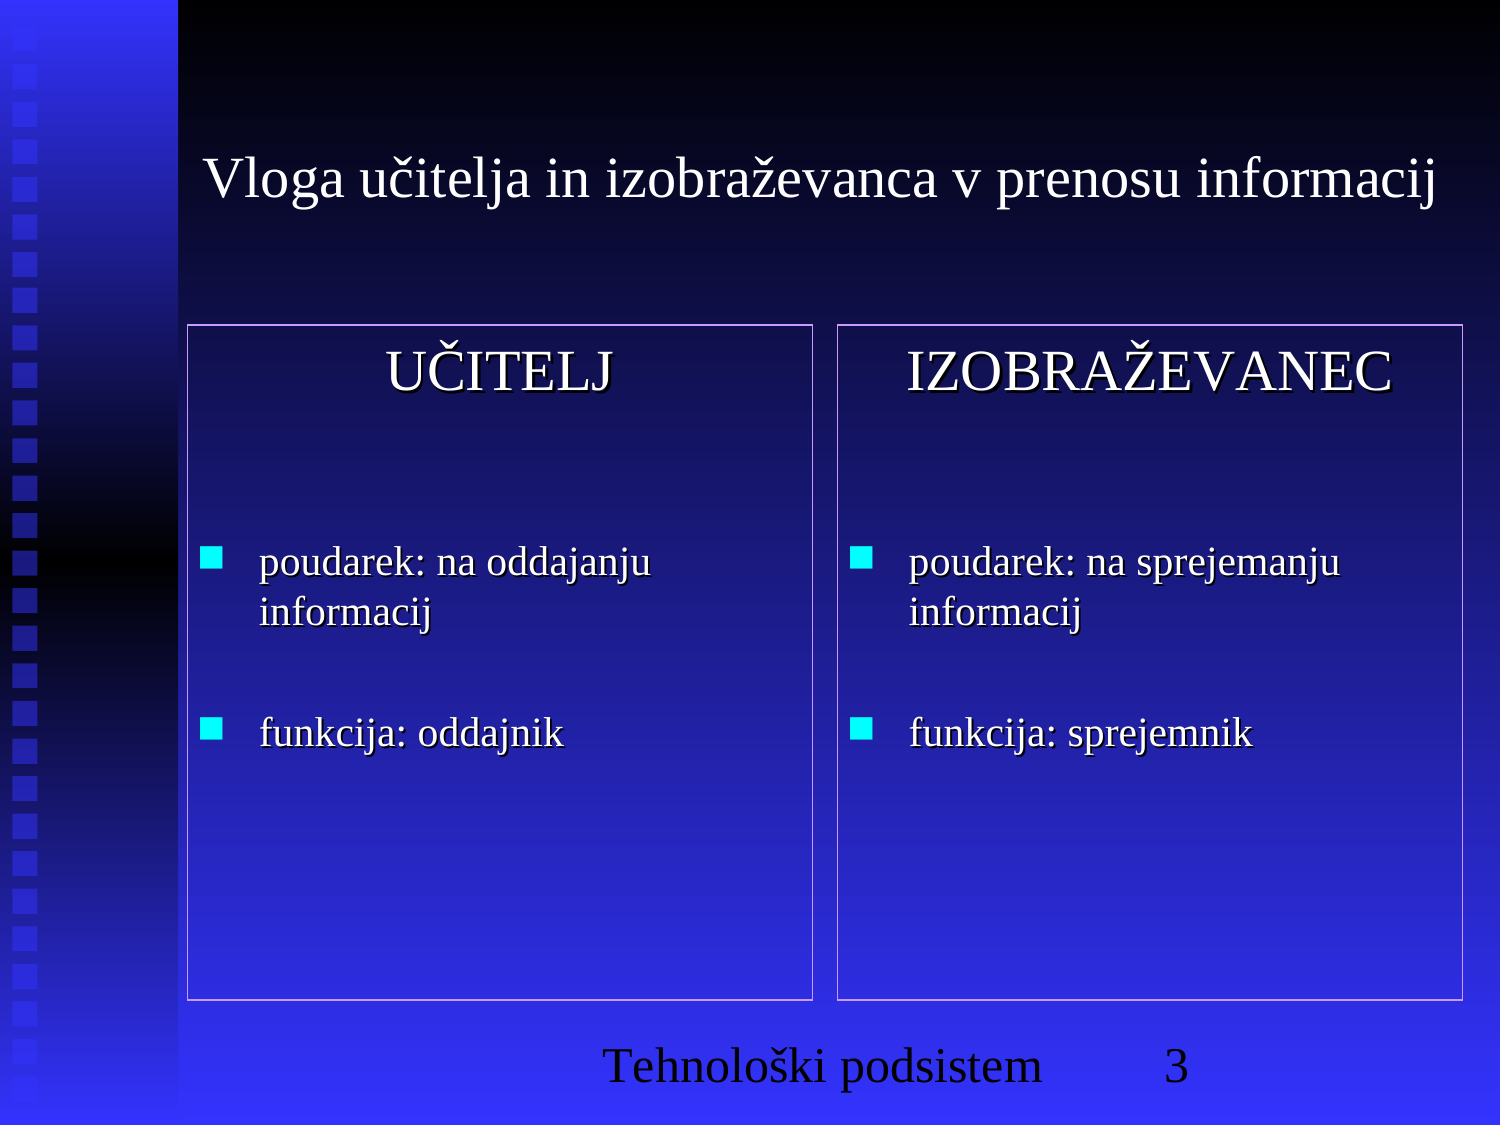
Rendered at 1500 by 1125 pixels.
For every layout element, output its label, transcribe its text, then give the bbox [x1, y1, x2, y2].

list IZOBRAŽEVANEC poudarek: na sprejemanju informacij funkcija: sprejemnik [837, 324, 1463, 1001]
title Vloga učitelja in izobraževanca v prenosu informacij [187, 131, 1463, 217]
list UČITELJ poudarek: na oddajanju informacij funkcija: oddajnik [187, 324, 813, 1001]
